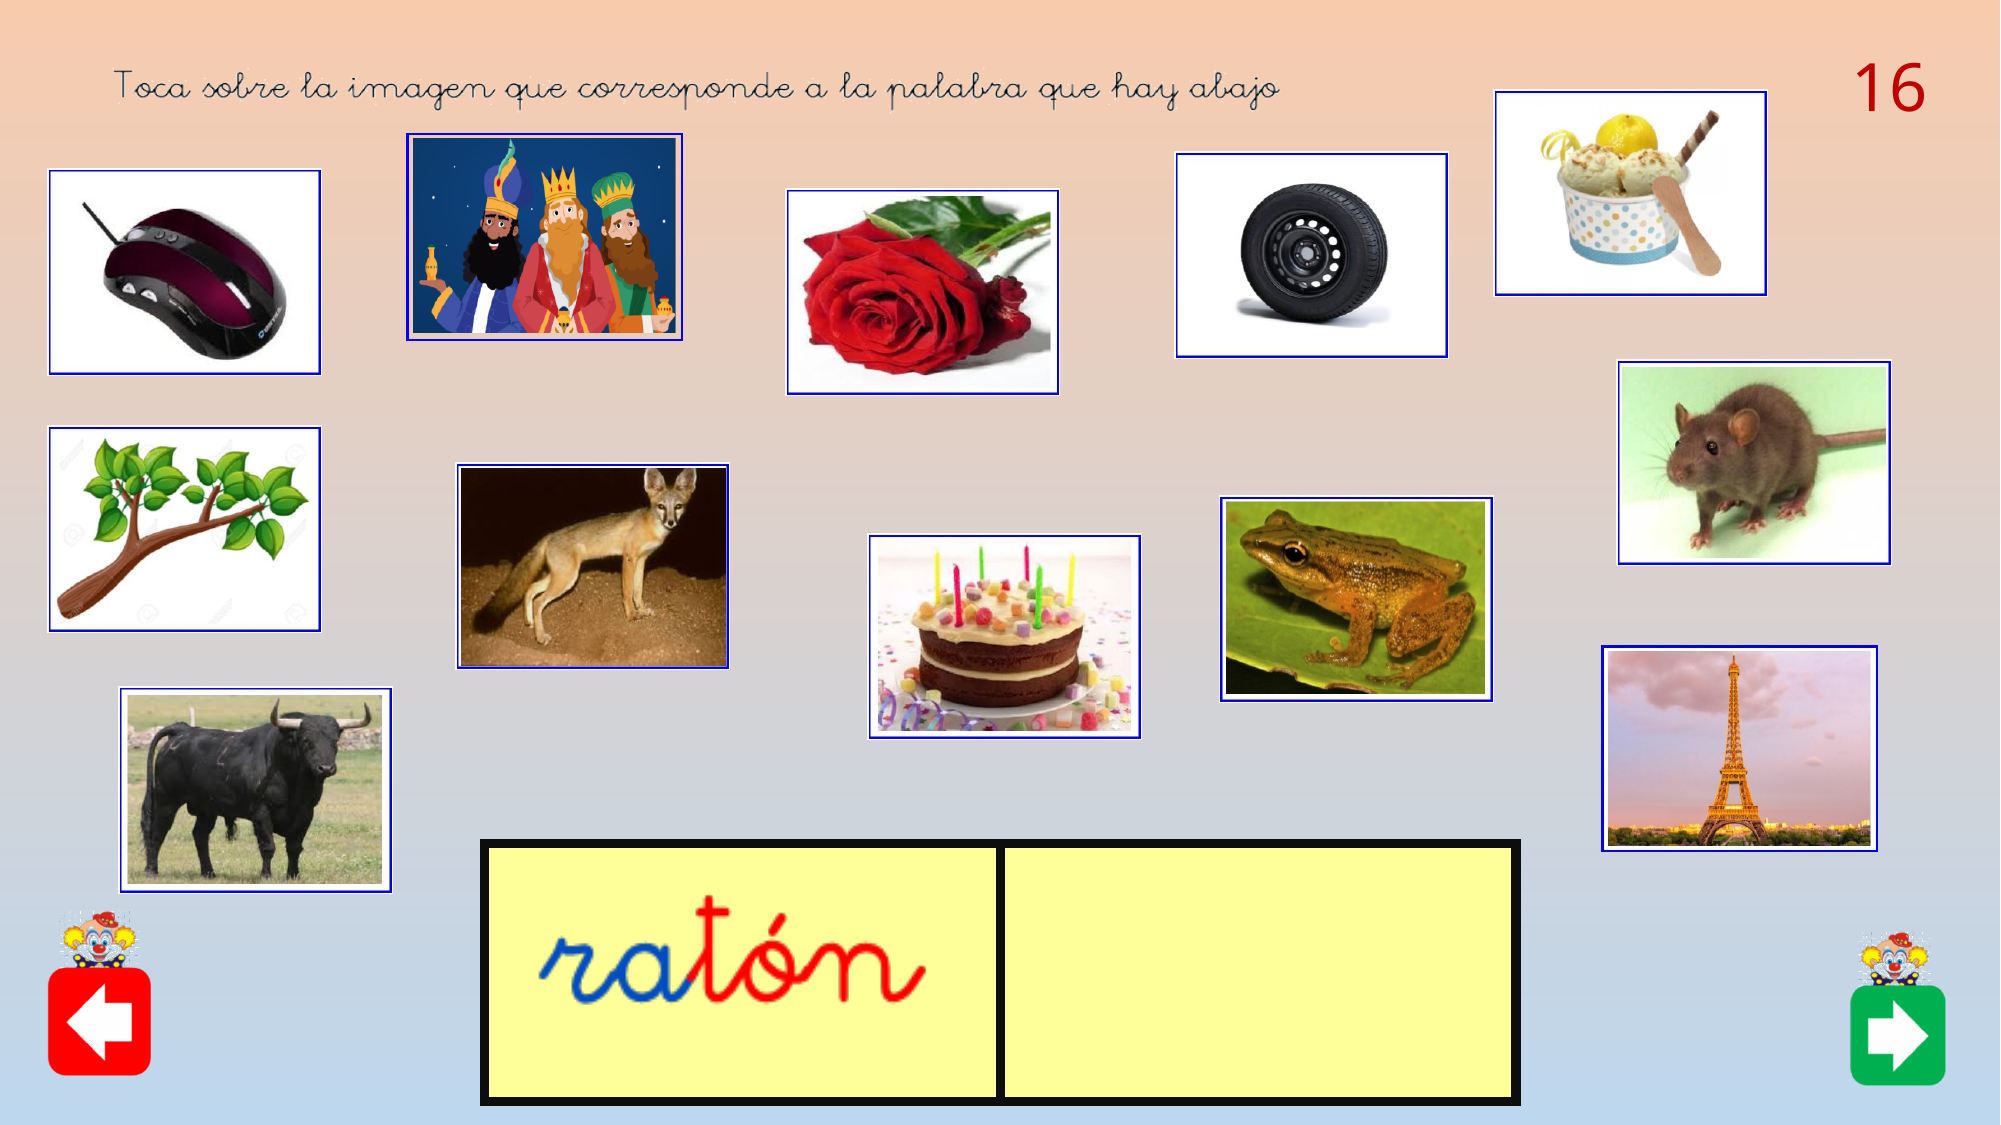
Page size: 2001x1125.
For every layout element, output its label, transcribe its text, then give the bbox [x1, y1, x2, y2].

text_box [484, 843, 1516, 1102]
picture [1219, 495, 1494, 703]
picture [1601, 645, 1878, 852]
picture [785, 188, 1060, 396]
picture [455, 462, 730, 670]
picture [1174, 151, 1449, 359]
picture [406, 133, 683, 341]
picture [47, 425, 322, 633]
picture [106, 57, 1768, 297]
picture [1616, 359, 1892, 566]
picture [500, 851, 959, 1068]
text_box 16 [1820, 37, 1958, 133]
picture [1850, 931, 1946, 1086]
picture [867, 533, 1142, 740]
picture [47, 168, 322, 376]
picture [118, 686, 393, 894]
picture [47, 910, 151, 1076]
